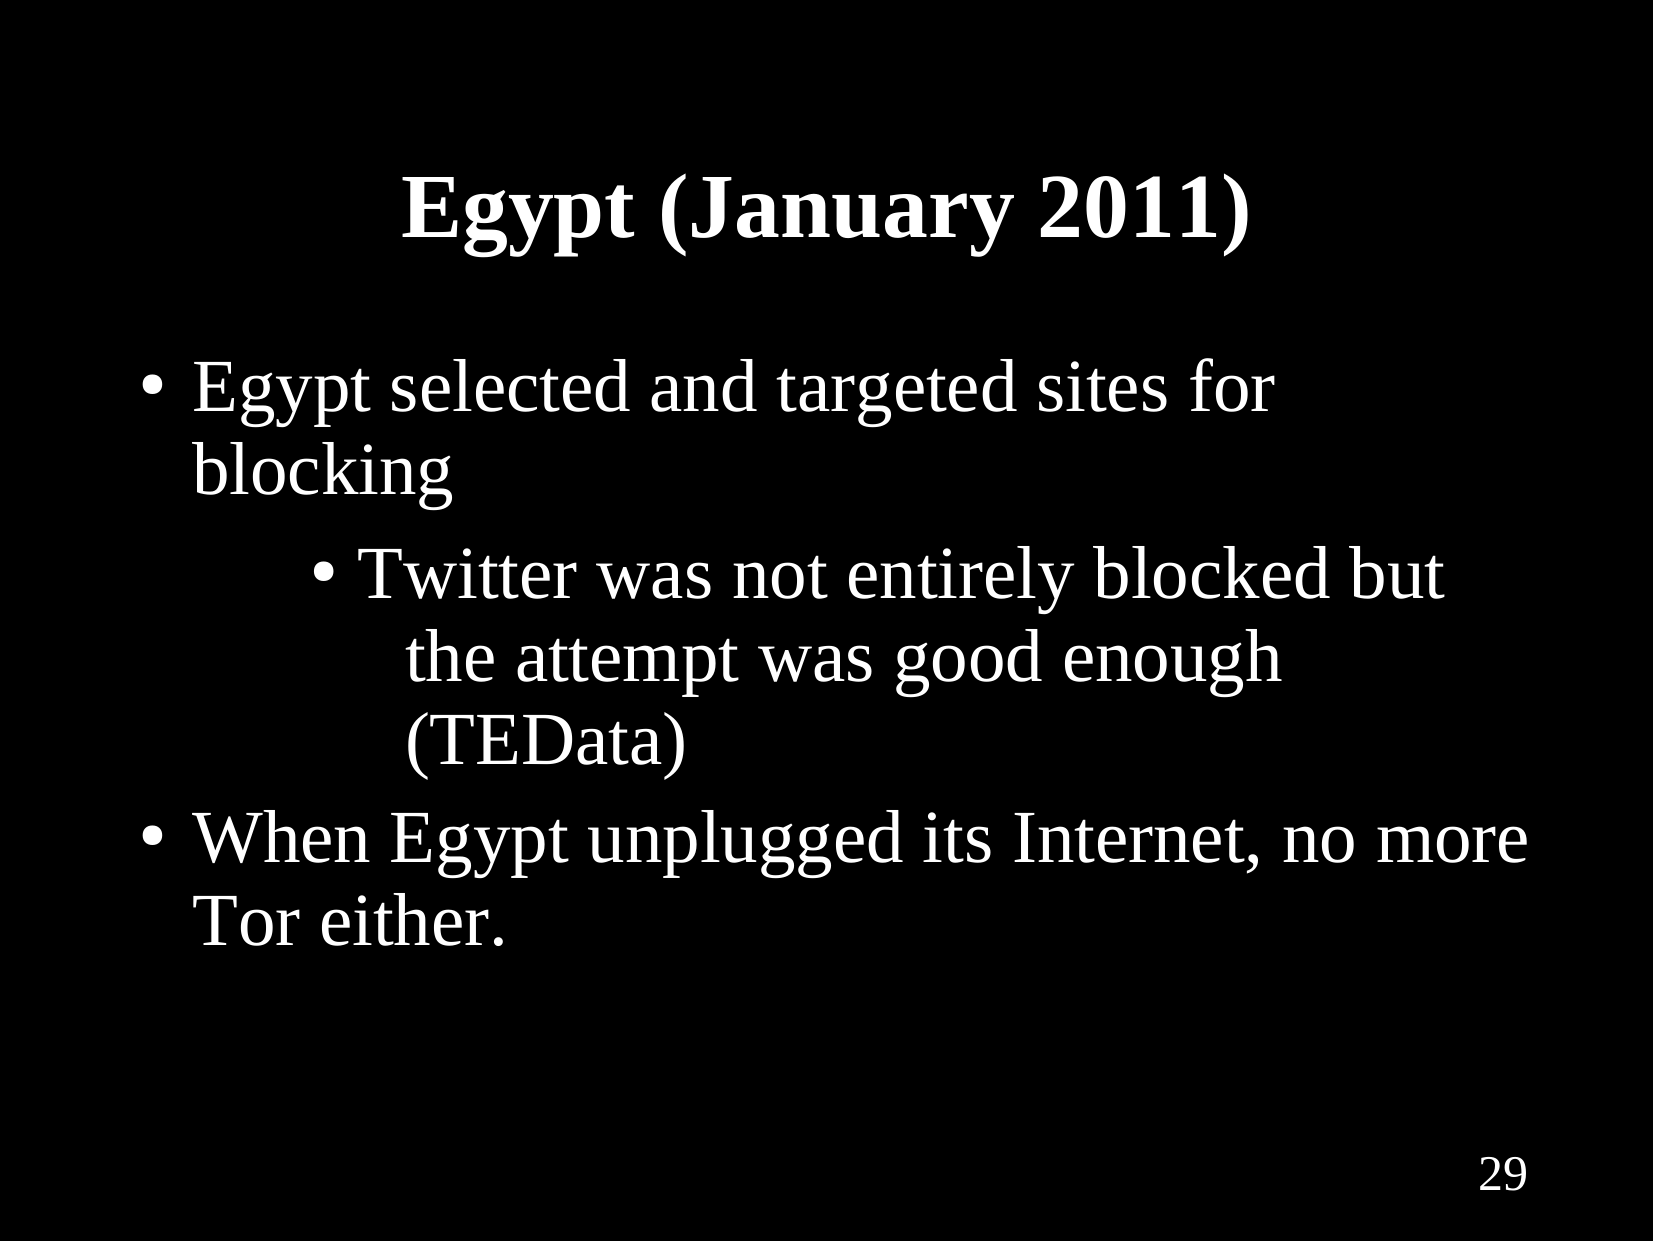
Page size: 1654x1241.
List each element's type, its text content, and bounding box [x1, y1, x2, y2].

list Egypt selected and targeted sites for blocking Twitter was not entirely blocked but the attempt was good enough (TEData) When Egypt unplugged its Internet, no more Tor either. [121, 344, 1534, 1127]
title Egypt (January 2011) [121, 102, 1534, 311]
